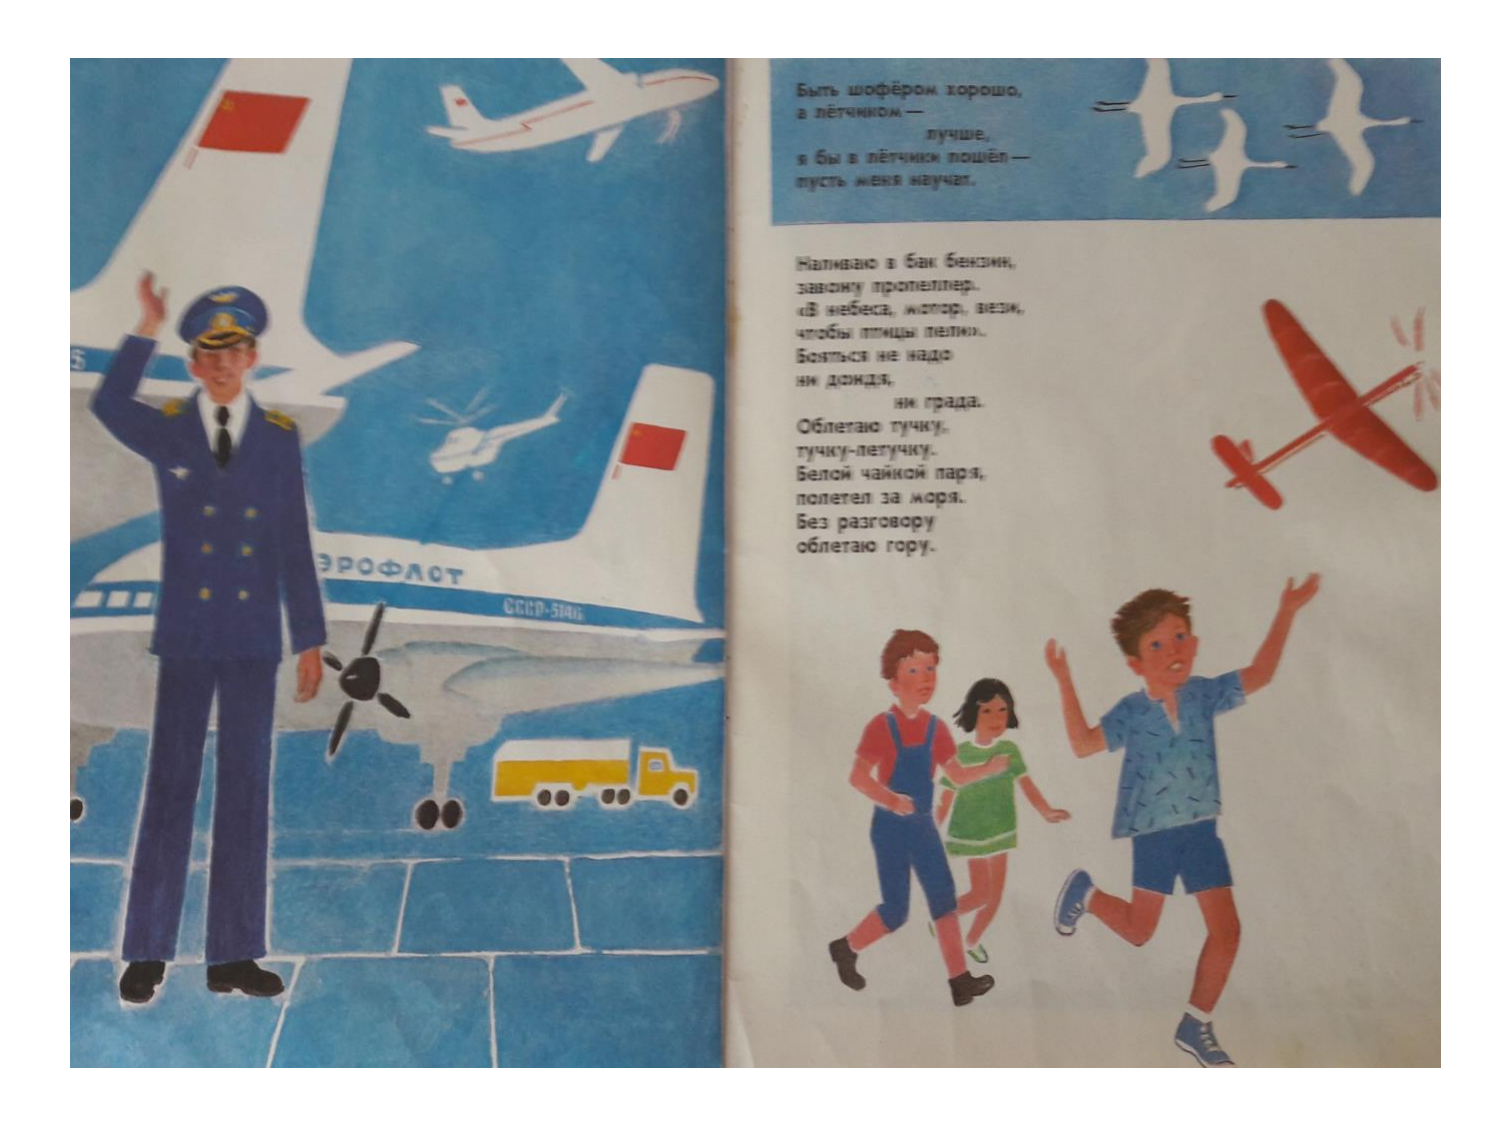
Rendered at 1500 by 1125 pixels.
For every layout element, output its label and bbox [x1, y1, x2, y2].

picture [70, 59, 1441, 1068]
